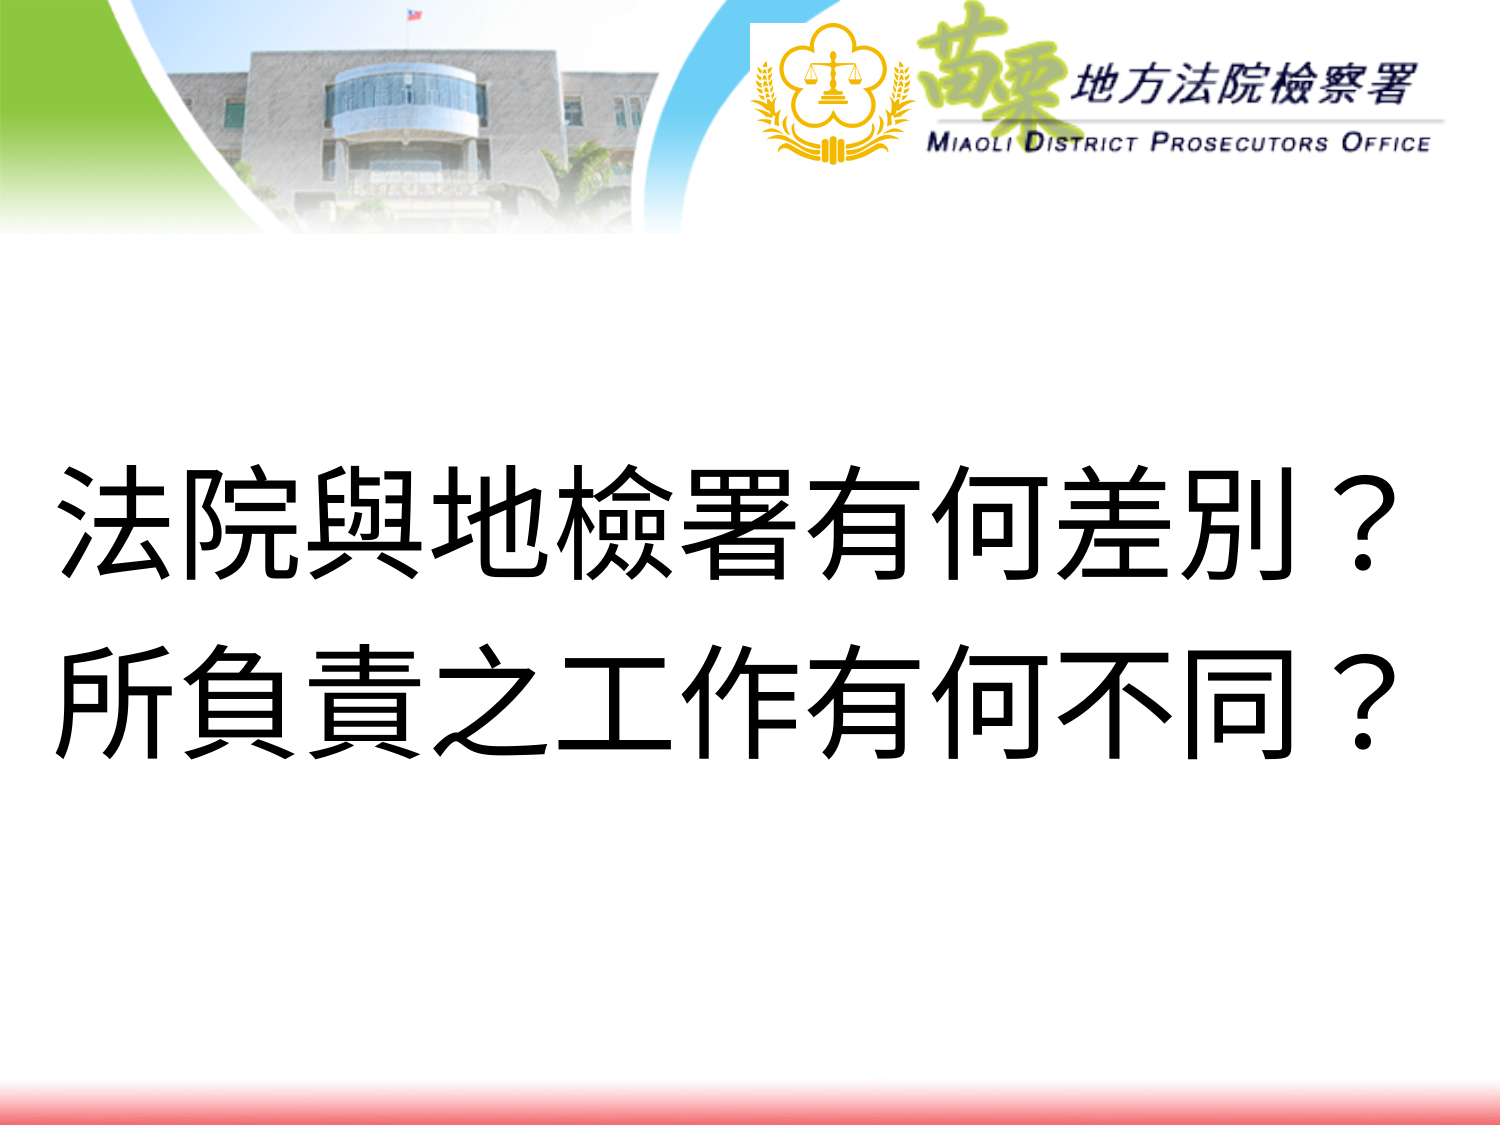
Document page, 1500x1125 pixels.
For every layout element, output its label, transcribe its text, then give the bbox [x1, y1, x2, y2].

list 法院與地檢署有何差別？ 所負責之工作有何不同？ [37, 437, 1463, 813]
